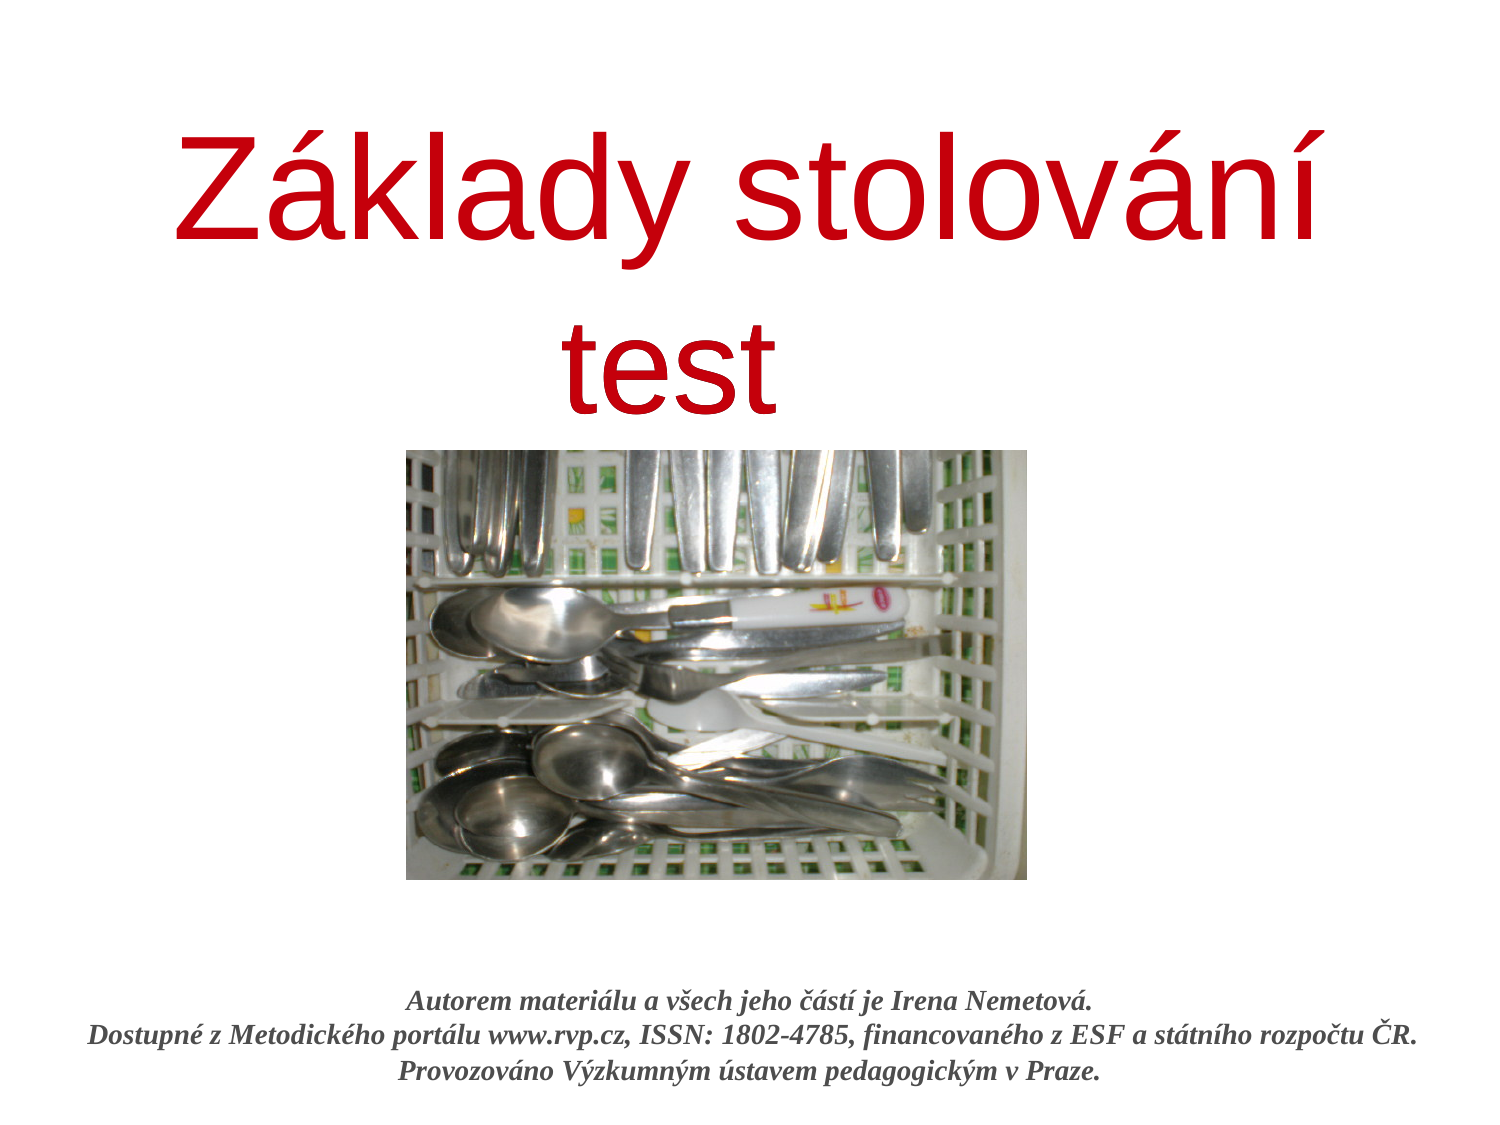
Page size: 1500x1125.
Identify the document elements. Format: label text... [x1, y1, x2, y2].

text_box Autorem materiálu a všech jeho částí je Irena Nemetová. Dostupné z Metodického portálu www.rvp.cz, ISSN: 1802-4785, financovaného z ESF a státního rozpočtu ČR. Provozováno Výzkumným ústavem pedagogickým v Praze. [0, 964, 1500, 1103]
text_box [138, 45, 1361, 977]
